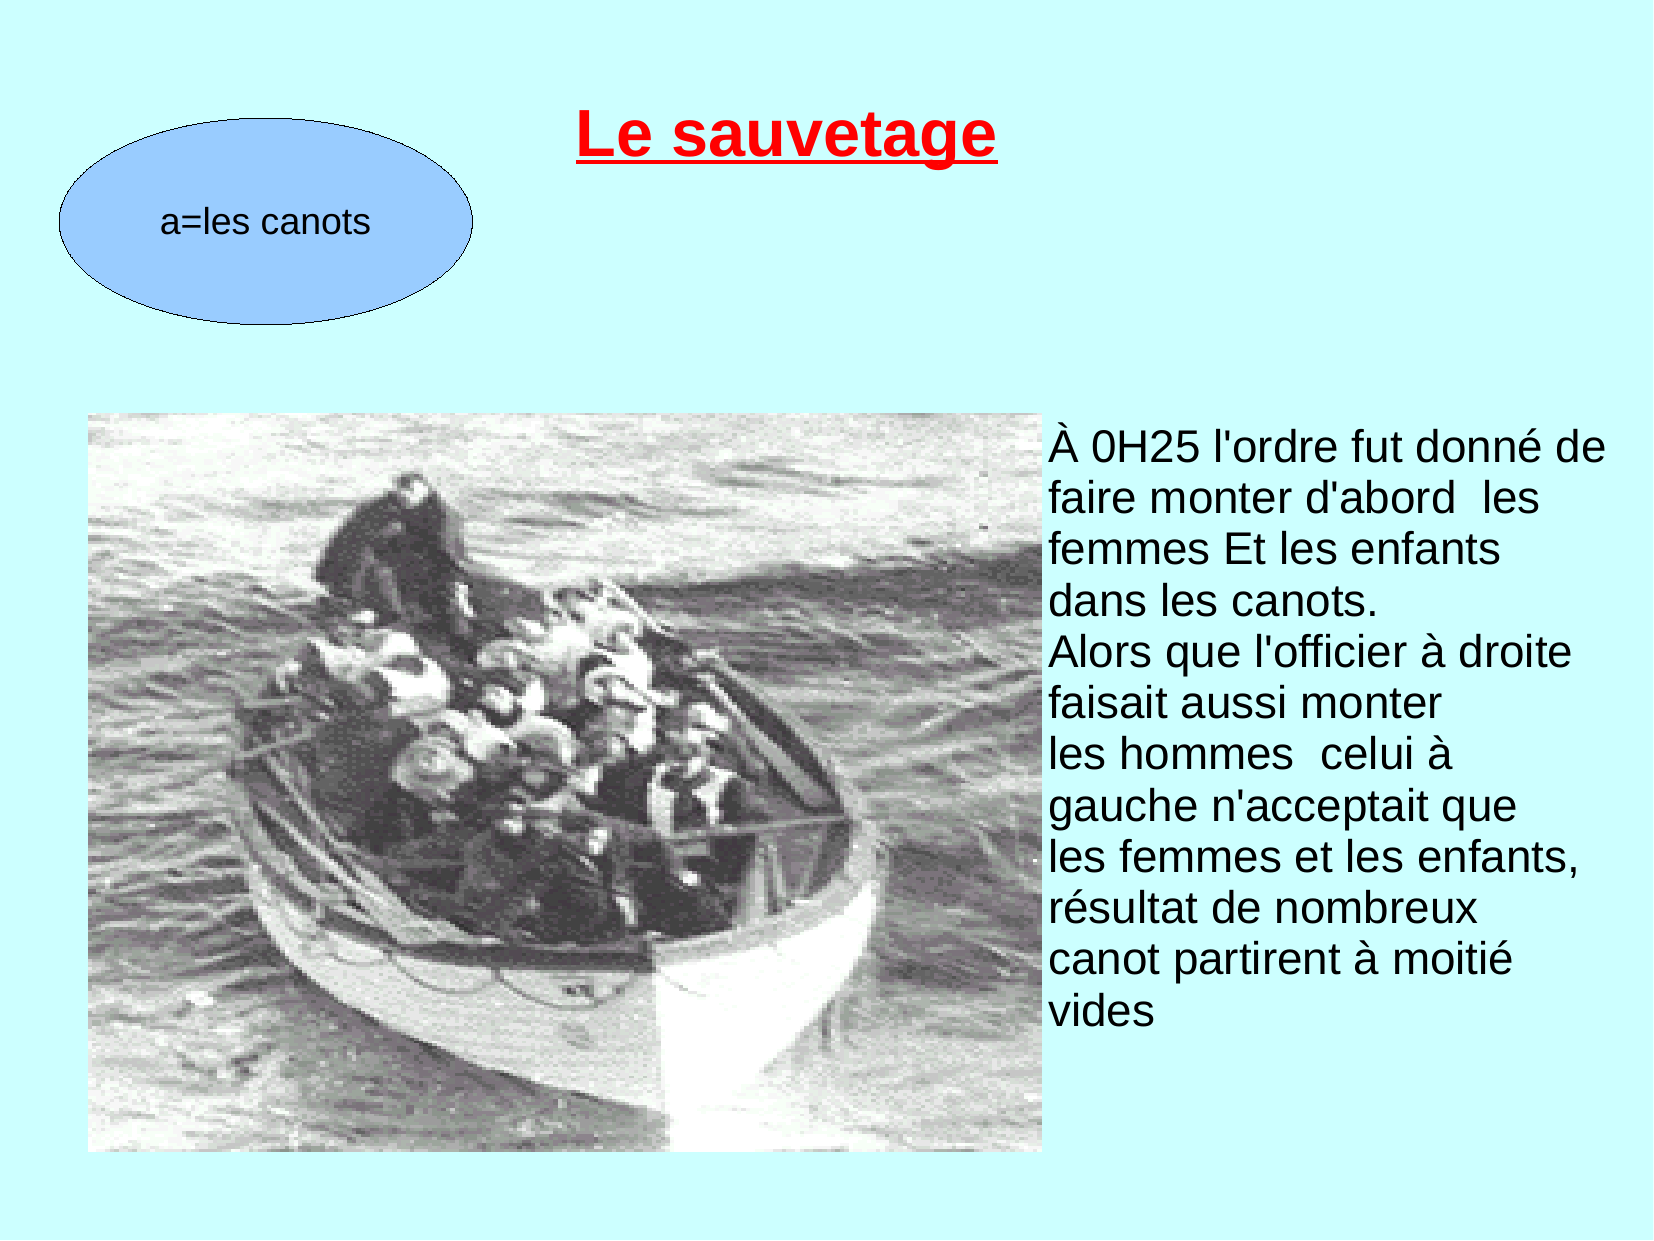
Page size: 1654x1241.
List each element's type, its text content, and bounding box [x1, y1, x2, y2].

text_box Le sauvetage [561, 88, 1013, 179]
picture [88, 413, 1042, 1152]
text_box À 0H25 l'ordre fut donné de faire monter d'abord les femmes Et les enfants dans les canots. Alors que l'officier à droite faisait aussi monter les hommes celui à gauche n'acceptait que les femmes et les enfants, résultat de nombreux canot partirent à moitié vides [1033, 413, 1625, 1041]
text_box a=les canots [59, 118, 473, 325]
